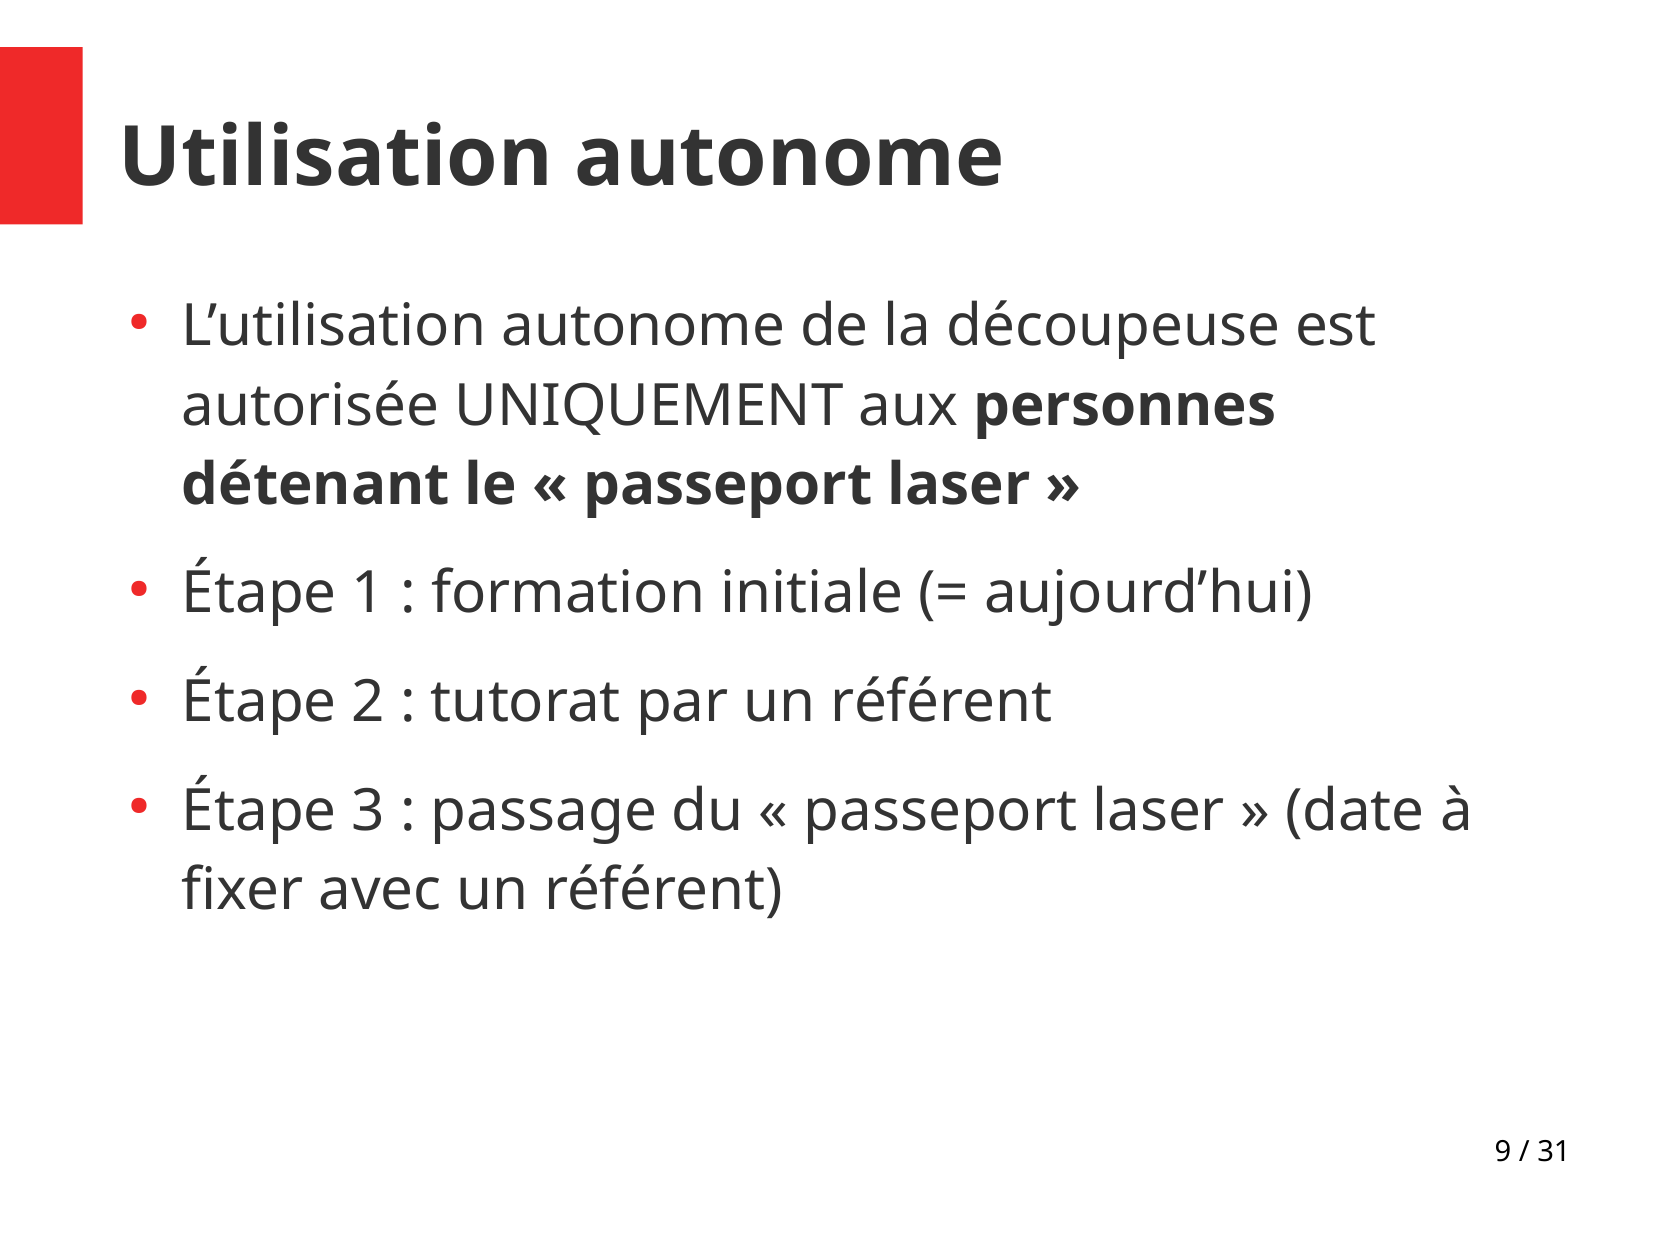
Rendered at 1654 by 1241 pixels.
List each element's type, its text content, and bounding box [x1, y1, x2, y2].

list L’utilisation autonome de la découpeuse est autorisée UNIQUEMENT aux personnes détenant le « passeport laser » Étape 1 : formation initiale (= aujourd’hui) Étape 2 : tutorat par un référent Étape 3 : passage du « passeport laser » (date à fixer avec un référent) [111, 283, 1529, 1003]
title Utilisation autonome [118, 49, 1571, 257]
